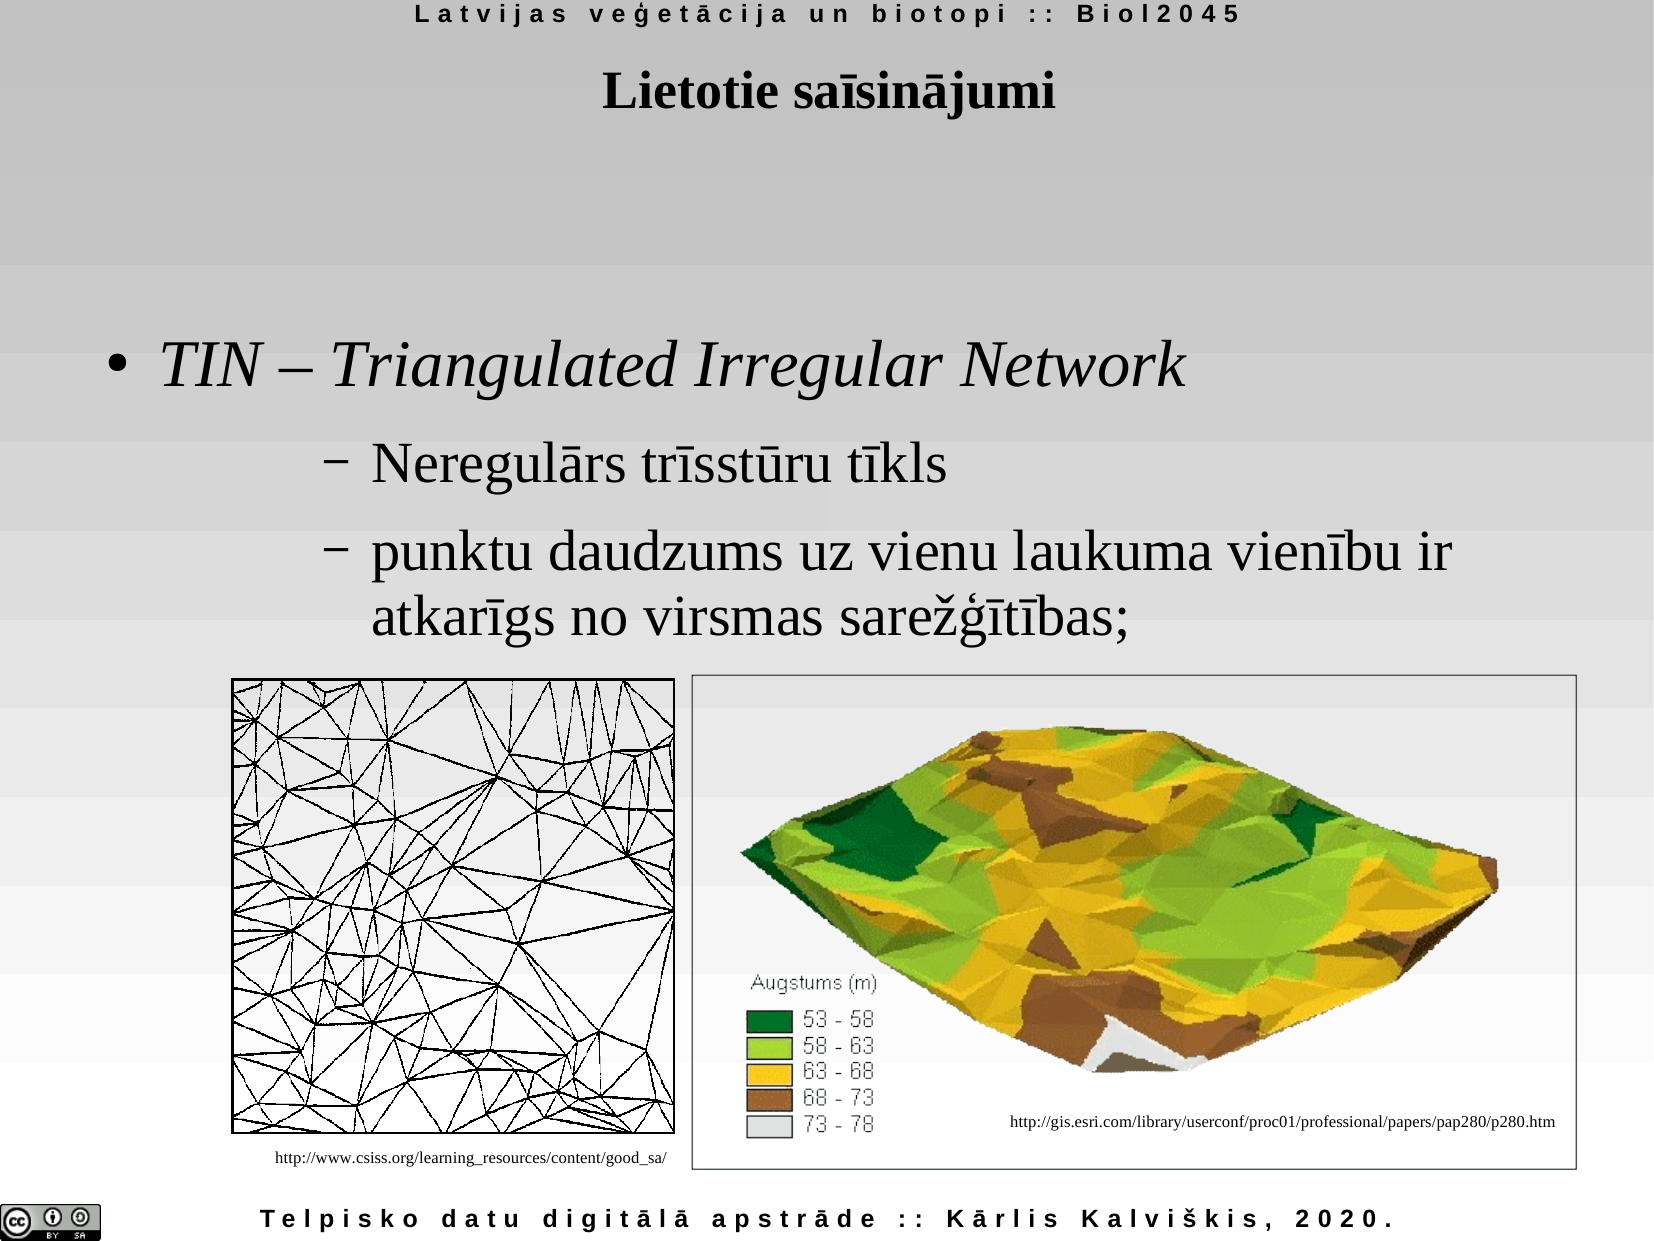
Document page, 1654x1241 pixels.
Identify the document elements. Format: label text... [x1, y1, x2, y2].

list TIN – Triangulated Irregular Network Neregulārs trīsstūru tīkls punktu daudzums uz vienu laukuma vienību ir atkarīgs no virsmas sarežģītības; [87, 327, 1602, 1172]
picture [0, 0, 1654, 1241]
text_box http://www.csiss.org/learning_resources/content/good_sa/ [260, 1140, 683, 1175]
text_box http://gis.esri.com/library/userconf/proc01/professional/papers/pap280/p280.htm [995, 1104, 1572, 1139]
title Lietotie saīsinājumi [34, 61, 1626, 296]
